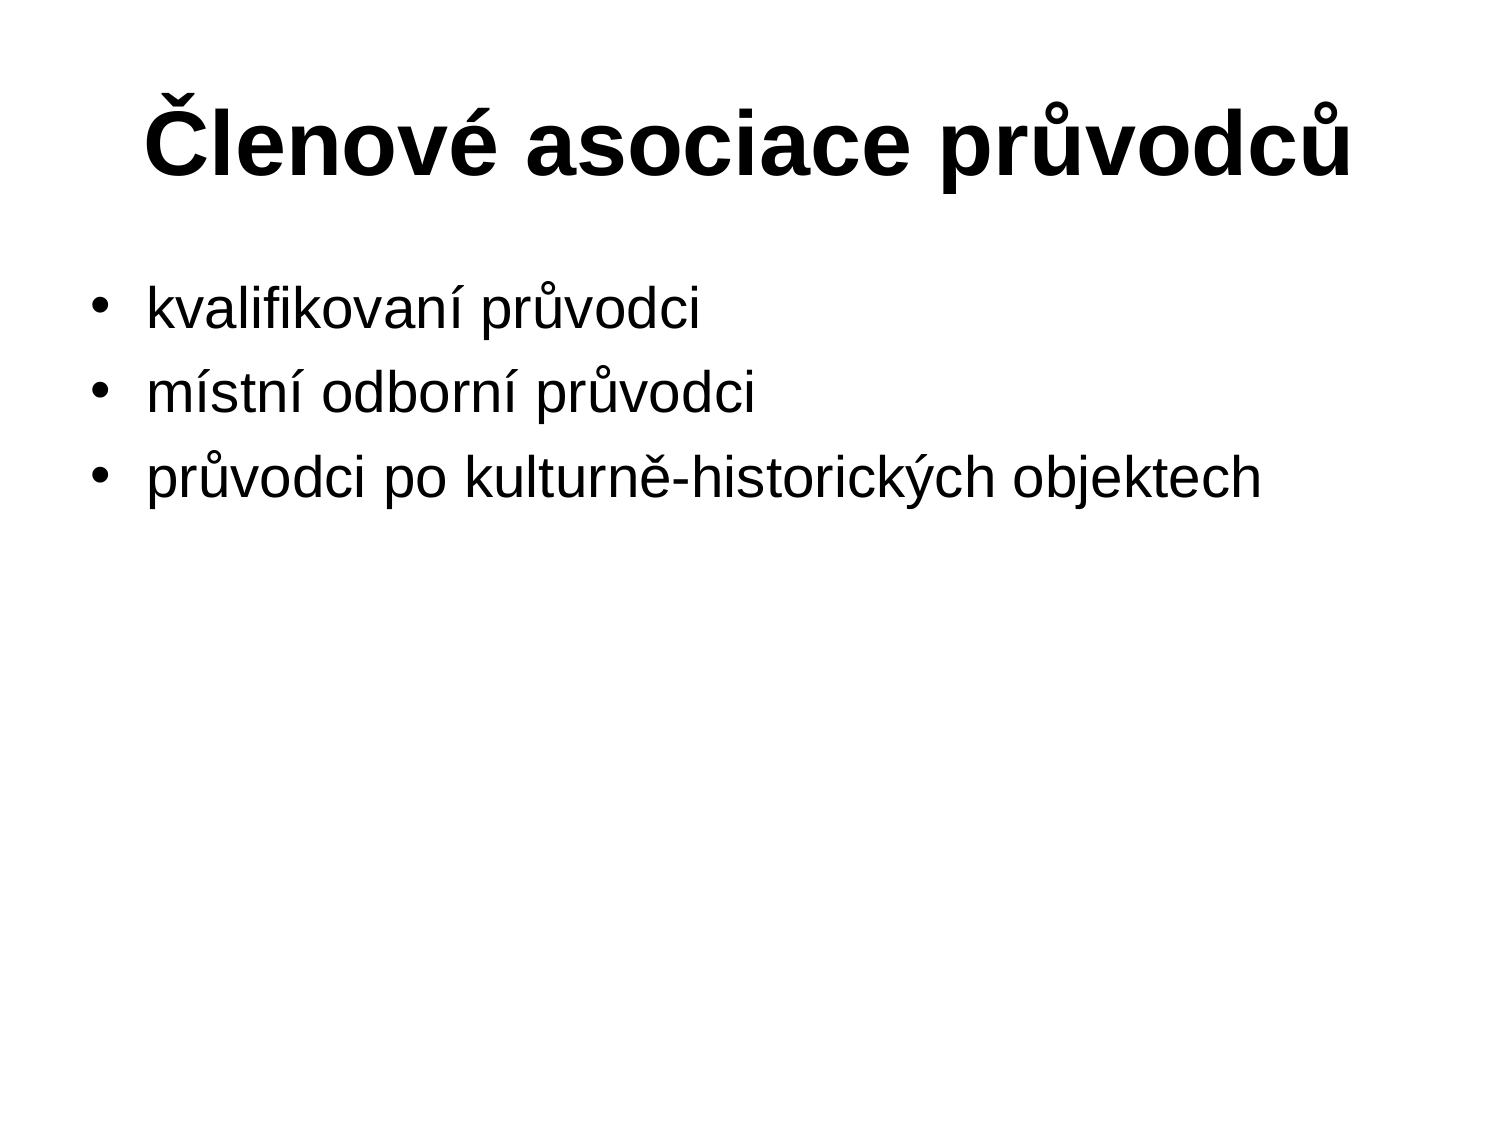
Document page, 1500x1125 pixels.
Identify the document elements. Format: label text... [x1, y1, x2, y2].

list kvalifikovaní průvodci místní odborní průvodci průvodci po kulturně-historických objektech [75, 262, 1426, 1006]
title Členové asociace průvodců [75, 45, 1426, 233]
